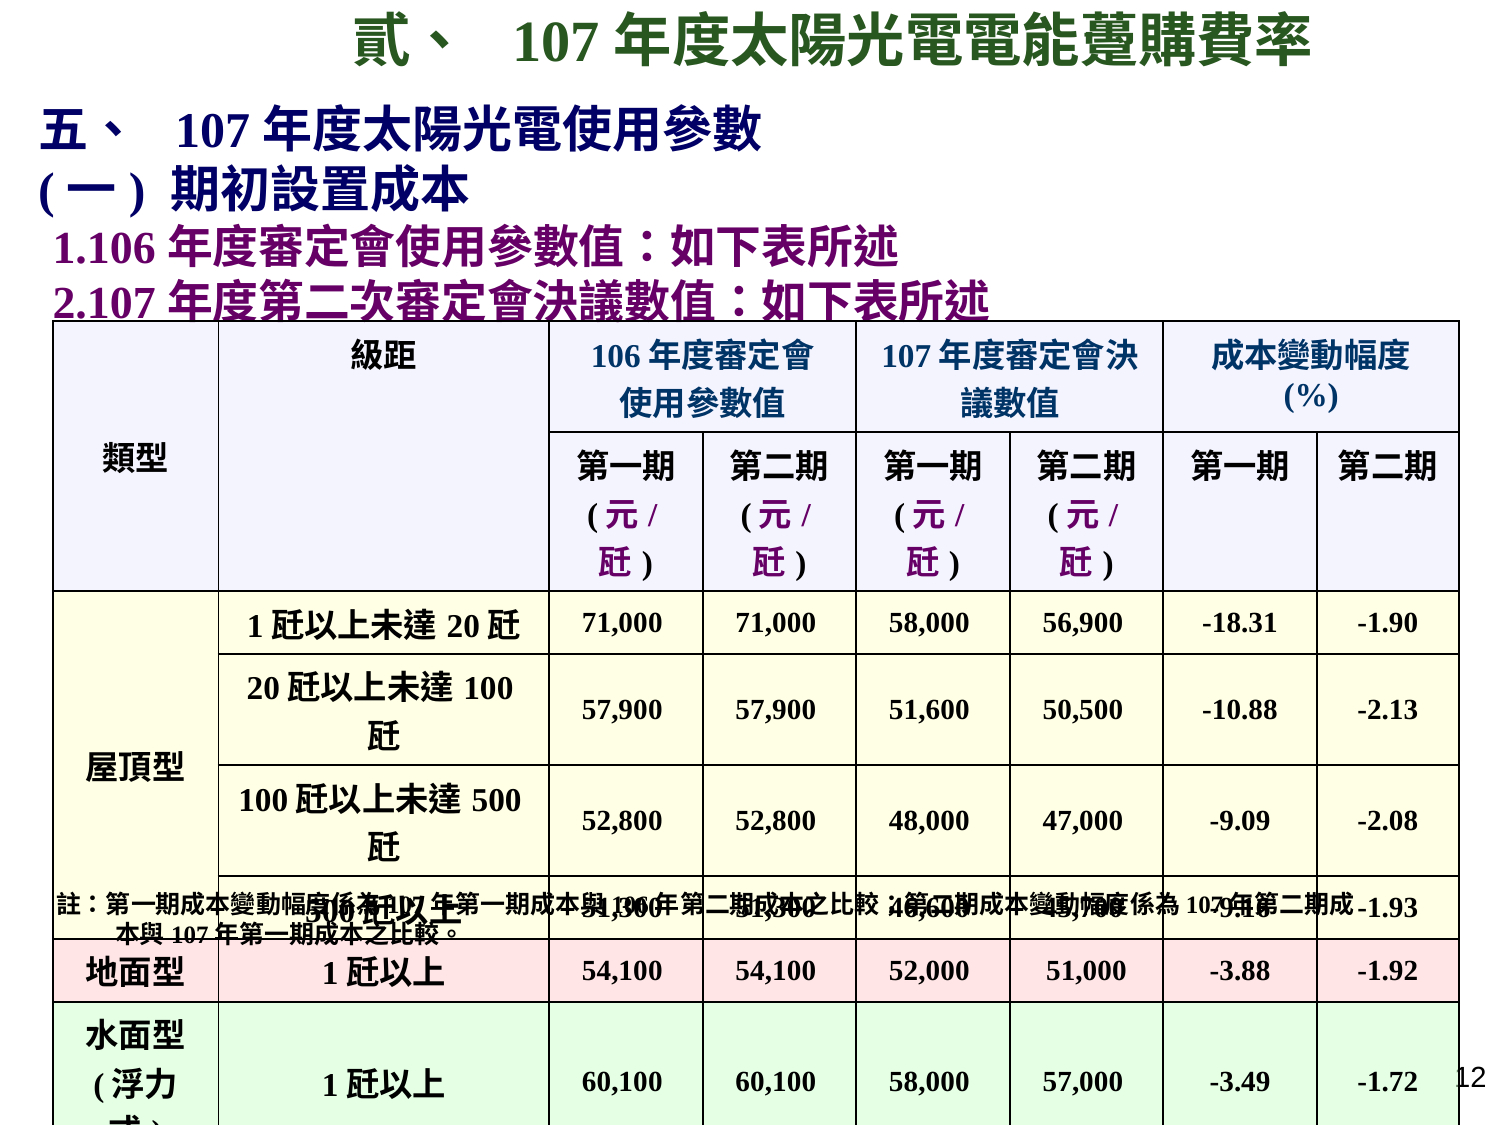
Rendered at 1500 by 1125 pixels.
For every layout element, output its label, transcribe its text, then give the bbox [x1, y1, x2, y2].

table_cell 1瓩以上未達20瓩 [219, 592, 548, 653]
text_box 五、 107年度太陽光電使用參數 (一) 期初設置成本 1.106年度審定會使用參數值：如下表所述 2.107年度第二次審定會決議數值：如下表所述 [23, 90, 1459, 279]
table_cell 51,300 [704, 877, 855, 881]
table_cell 20瓩以上未達100瓩 [219, 655, 548, 764]
table_cell 1瓩以上 [219, 1003, 548, 1125]
table_cell 第二期 (元/瓩) [1011, 433, 1162, 590]
table_cell -18.31 [1164, 592, 1316, 653]
table_cell 51,300 [550, 877, 702, 881]
table_header 成本變動幅度 (%) [1164, 322, 1458, 431]
table_cell 58,000 [857, 592, 1009, 653]
text_box 註：第一期成本變動幅度係為107年第一期成本與106年第二期成本之比較；第二期成本變動幅度係為107年第二期成本與107年第一期成本之比較。 [41, 881, 1388, 957]
table_cell 57,900 [704, 655, 855, 764]
table_cell 第二期 [1318, 433, 1458, 590]
table_header 類型 [54, 322, 218, 590]
table_cell -10.88 [1164, 655, 1316, 764]
table_cell -1.72 [1318, 1003, 1458, 1125]
table_cell 52,000 [857, 957, 1009, 1001]
table_cell -3.49 [1164, 1003, 1316, 1125]
table_cell 地面型 [54, 957, 218, 1001]
table_cell 100瓩以上未達500瓩 [219, 766, 548, 875]
table_cell 1瓩以上 [219, 957, 548, 1001]
table_cell 第一期 (元/瓩) [857, 433, 1009, 590]
table_cell -9.09 [1164, 766, 1316, 875]
table_cell 48,000 [857, 766, 1009, 875]
table_cell 第二期 (元/瓩) [704, 433, 855, 590]
table_cell 71,000 [704, 592, 855, 653]
table_cell -2.13 [1318, 655, 1458, 764]
table_cell 52,800 [704, 766, 855, 875]
table_cell 水面型 (浮力式) [54, 1003, 218, 1125]
table_cell 58,000 [857, 1003, 1009, 1125]
table_cell -9.16 [1164, 877, 1316, 881]
table_cell 56,900 [1011, 592, 1162, 653]
table_cell 51,000 [1011, 957, 1162, 1001]
table_cell 屋頂型 [54, 592, 218, 881]
table_cell 500瓩以上 [219, 877, 548, 881]
table_cell 51,600 [857, 655, 1009, 764]
table_cell -2.08 [1318, 766, 1458, 875]
table_cell 54,100 [550, 957, 702, 1001]
table_header 106年度審定會 使用參數值 [550, 322, 855, 431]
table_cell -1.93 [1318, 877, 1458, 938]
table_cell 46,600 [857, 877, 1009, 881]
table_header 級距 [219, 322, 548, 590]
table_cell -3.88 [1164, 957, 1316, 1001]
table_cell 54,100 [704, 957, 855, 1001]
table_cell 57,900 [550, 655, 702, 764]
table_cell 71,000 [550, 592, 702, 653]
table_cell 第一期 (元/瓩) [550, 433, 702, 590]
table_cell 60,100 [550, 1003, 702, 1125]
table_header 107年度審定會決議數值 [857, 322, 1162, 431]
table_cell 50,500 [1011, 655, 1162, 764]
slide_number <編號> [1460, 1051, 1500, 1125]
table_cell 第一期 [1164, 433, 1316, 590]
table_cell -1.92 [1318, 940, 1458, 1001]
text_box 貳、 107年度太陽光電電能躉購費率 [159, 0, 1500, 90]
table_cell -1.90 [1318, 592, 1458, 653]
table_cell 57,000 [1011, 1003, 1162, 1125]
table_cell 60,100 [704, 1003, 855, 1125]
table_cell 45,700 [1011, 877, 1162, 881]
table_cell 52,800 [550, 766, 702, 875]
table_cell 47,000 [1011, 766, 1162, 875]
